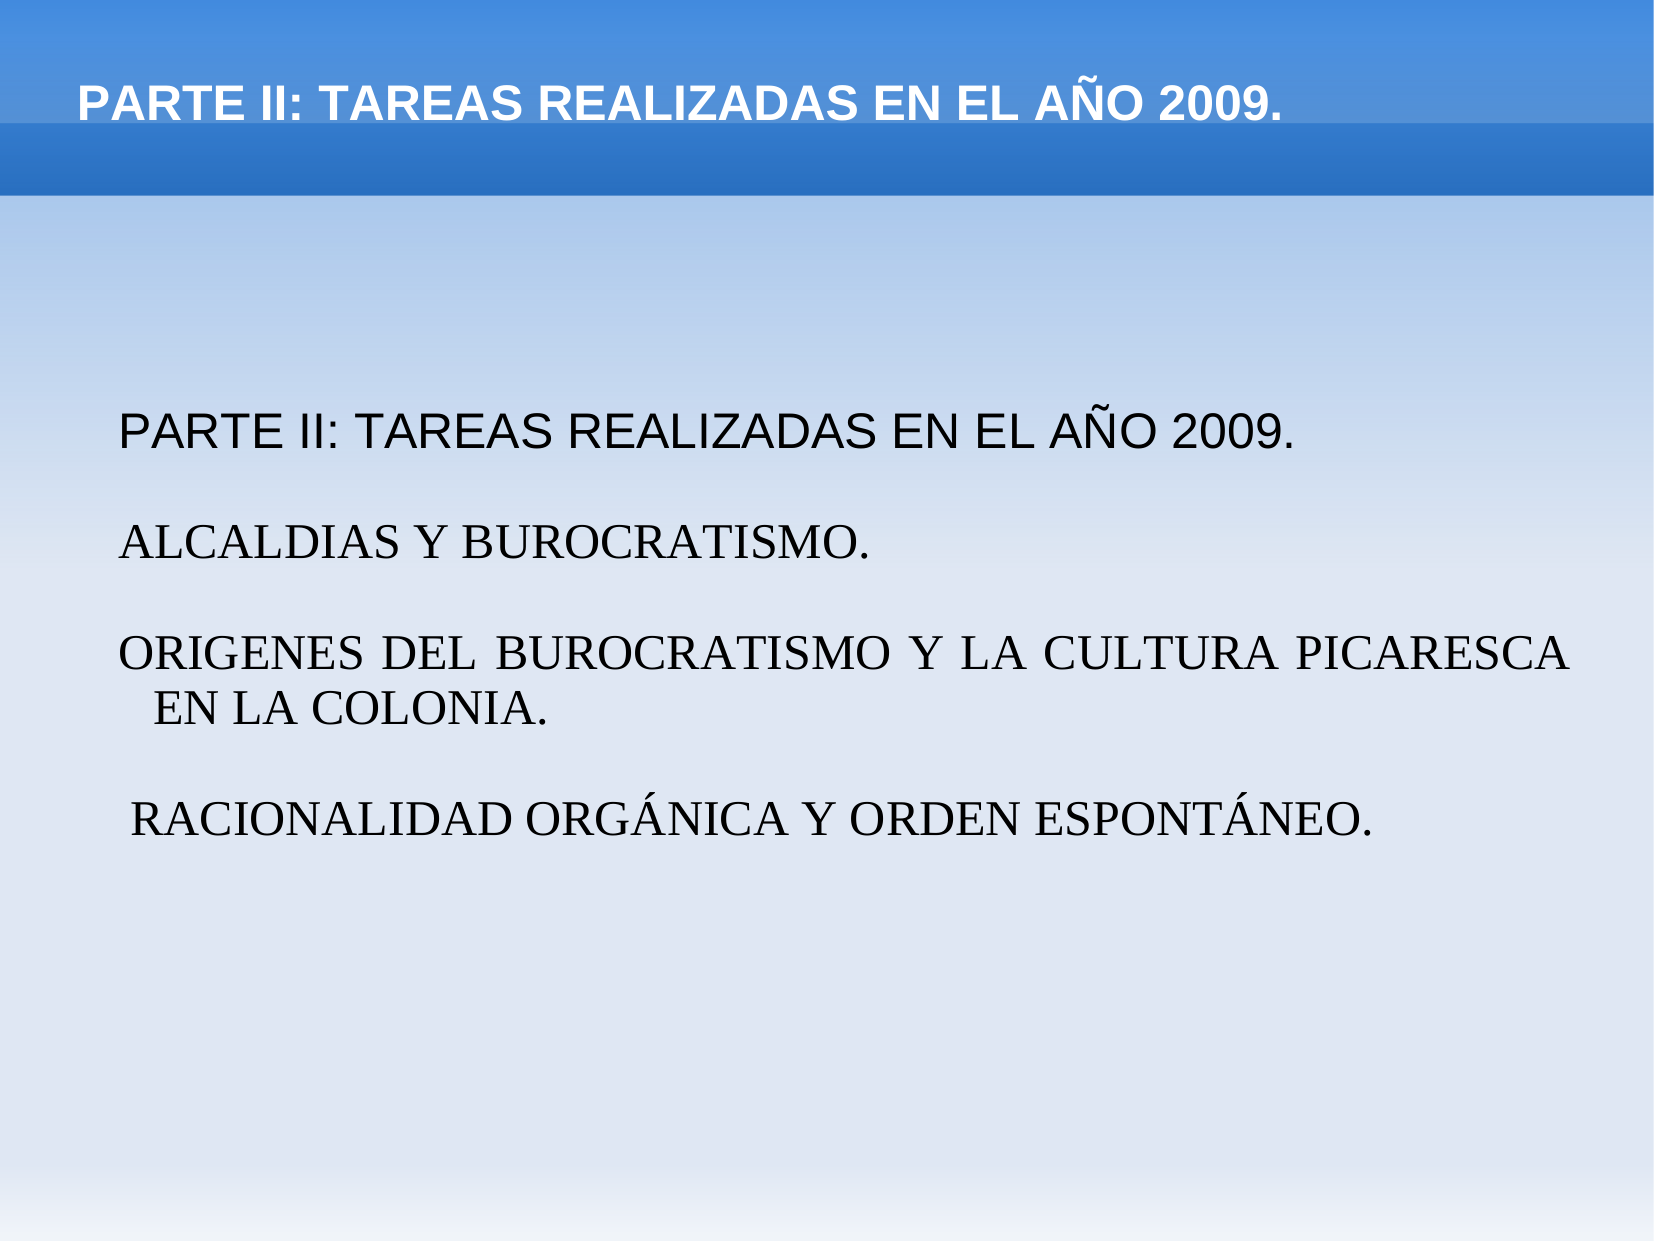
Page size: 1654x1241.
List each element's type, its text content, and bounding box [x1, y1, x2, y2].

title PARTE II: TAREAS REALIZADAS EN EL AÑO 2009. [76, 0, 1565, 208]
picture [0, 0, 1654, 1241]
subtitle PARTE II: TAREAS REALIZADAS EN EL AÑO 2009. ALCALDIAS Y BUROCRATISMO. ORIGENES DEL BUROCRATISMO Y LA CULTURA PICARESCA EN LA COLONIA. RACIONALIDAD ORGÁNICA Y ORDEN ESPONTÁNEO. [82, 290, 1571, 1109]
